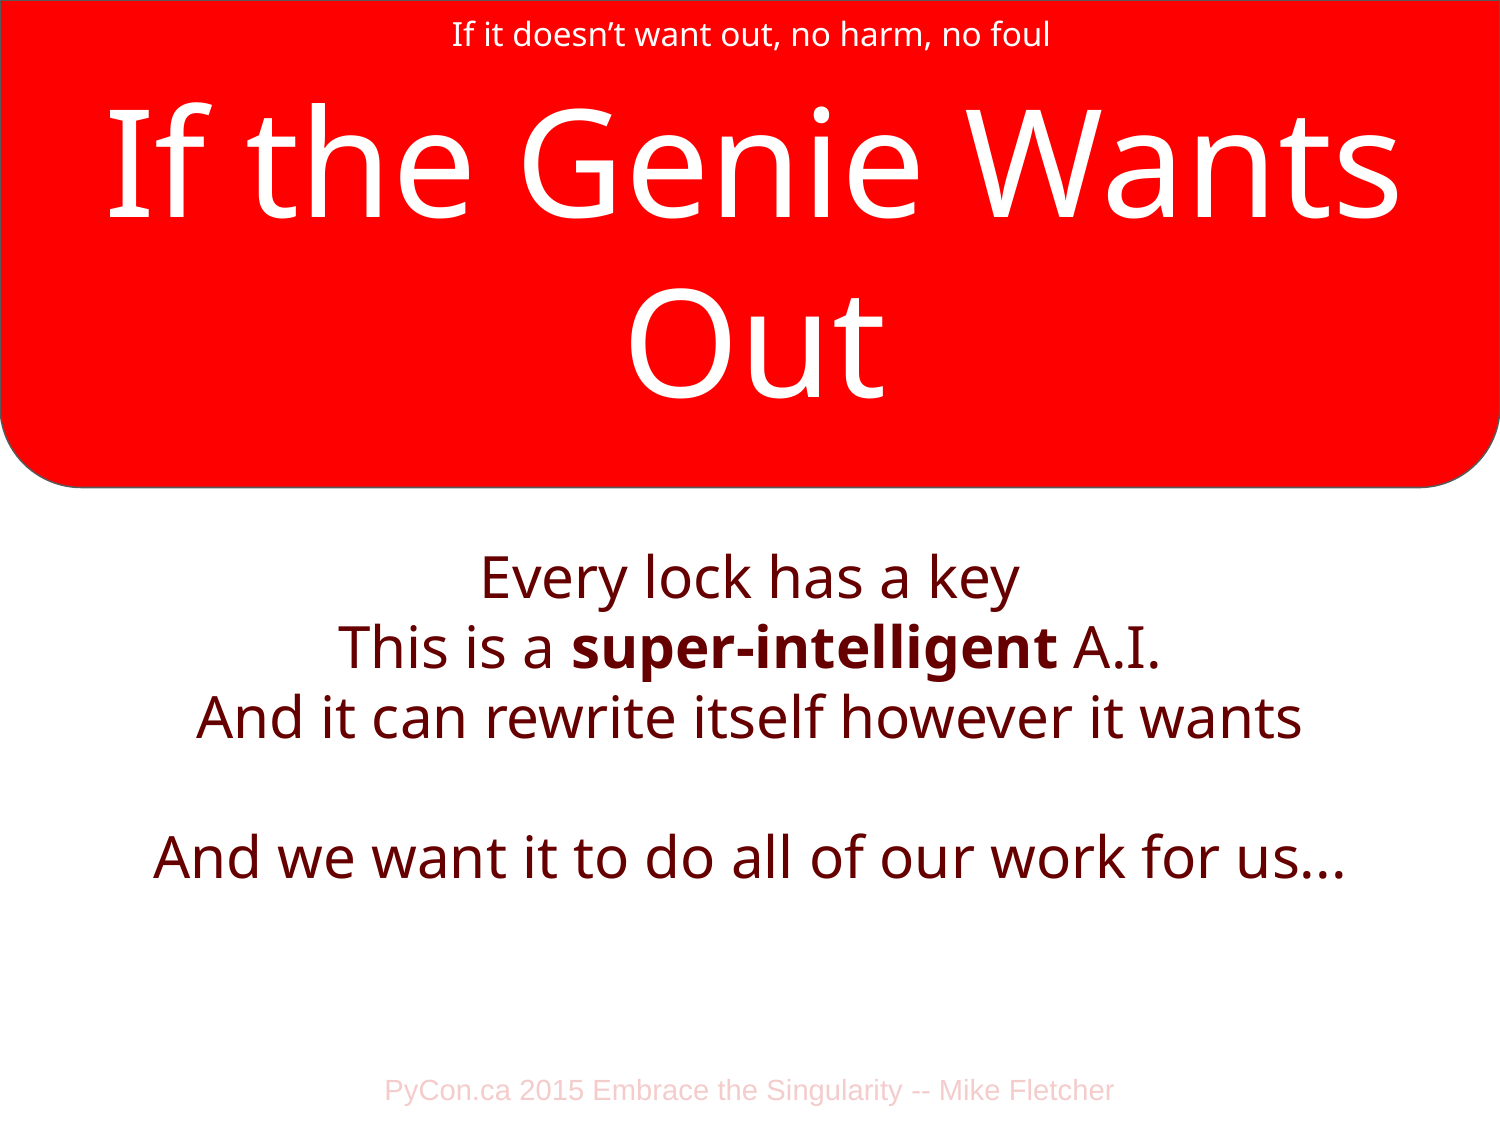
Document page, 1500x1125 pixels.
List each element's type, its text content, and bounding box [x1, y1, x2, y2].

title If the Genie Wants Out [28, 65, 1480, 488]
subtitle If it doesn’t want out, no harm, no foul [1, 0, 1500, 65]
subtitle Every lock has a key This is a super-intelligent A.I. And it can rewrite itself however it wants And we want it to do all of our work for us... [0, 525, 1500, 1107]
